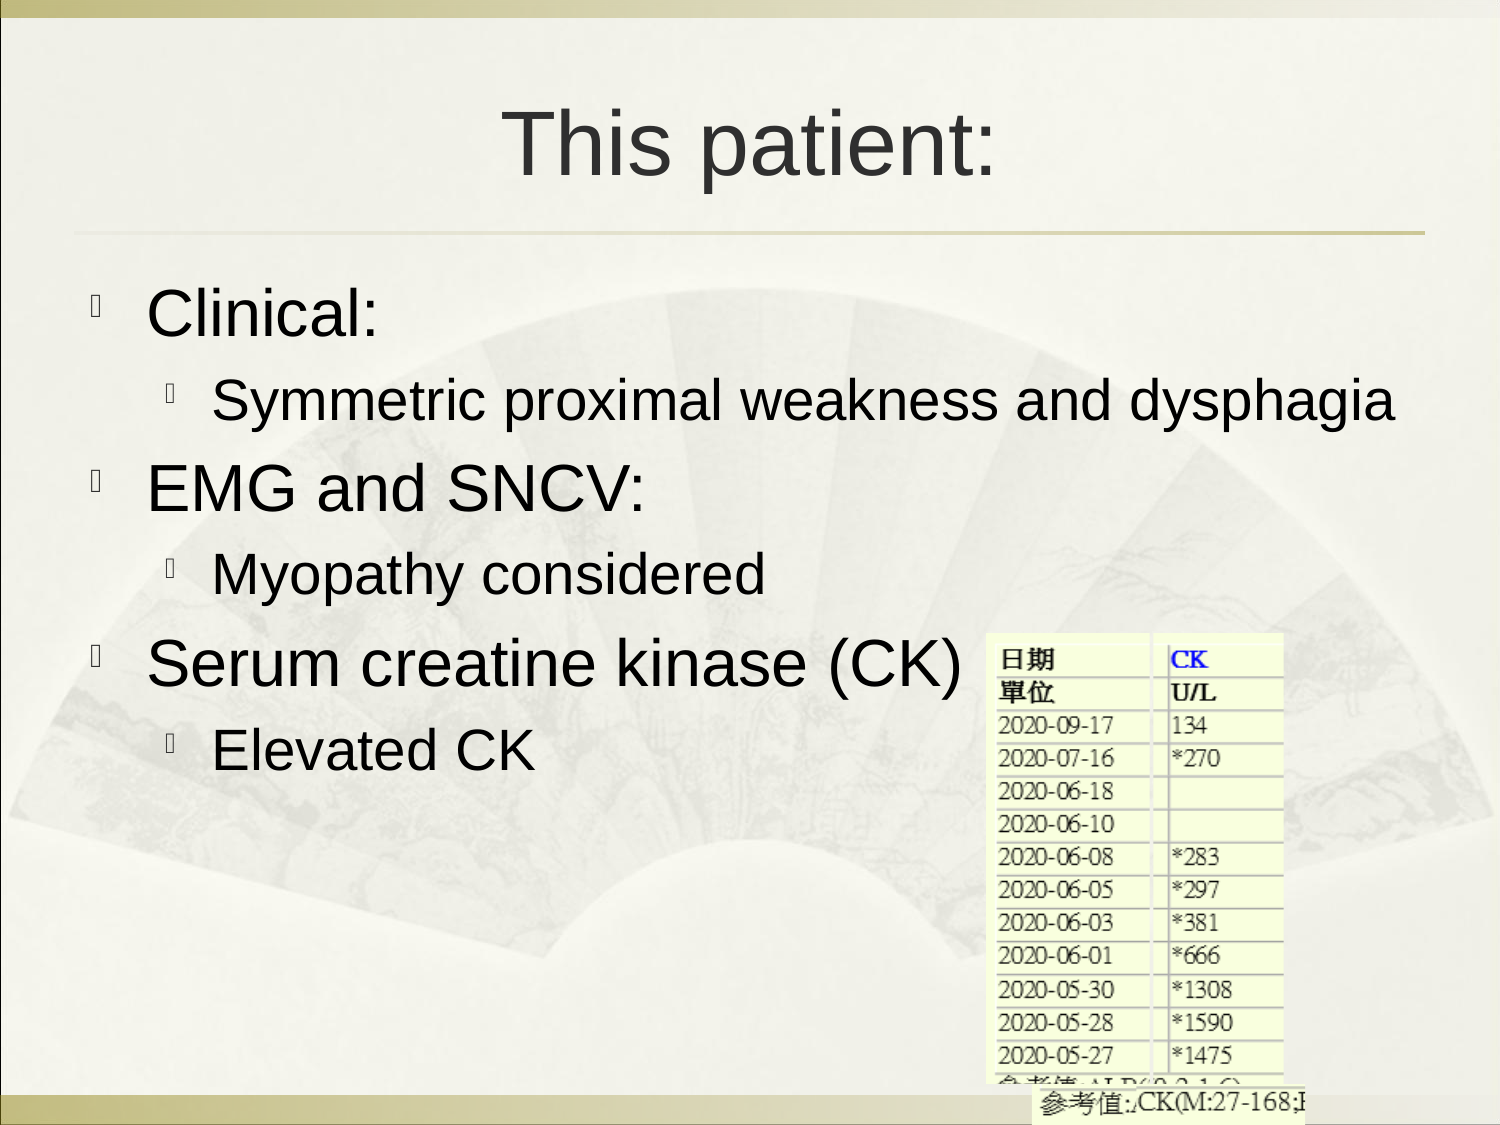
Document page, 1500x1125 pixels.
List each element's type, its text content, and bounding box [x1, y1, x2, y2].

list Clinical: Symmetric proximal weakness and dysphagia EMG and SNCV: Myopathy considered Serum creatine kinase (CK) Elevated CK [75, 262, 1425, 1032]
picture [0, 18, 1500, 1125]
title This patient: [75, 45, 1425, 233]
